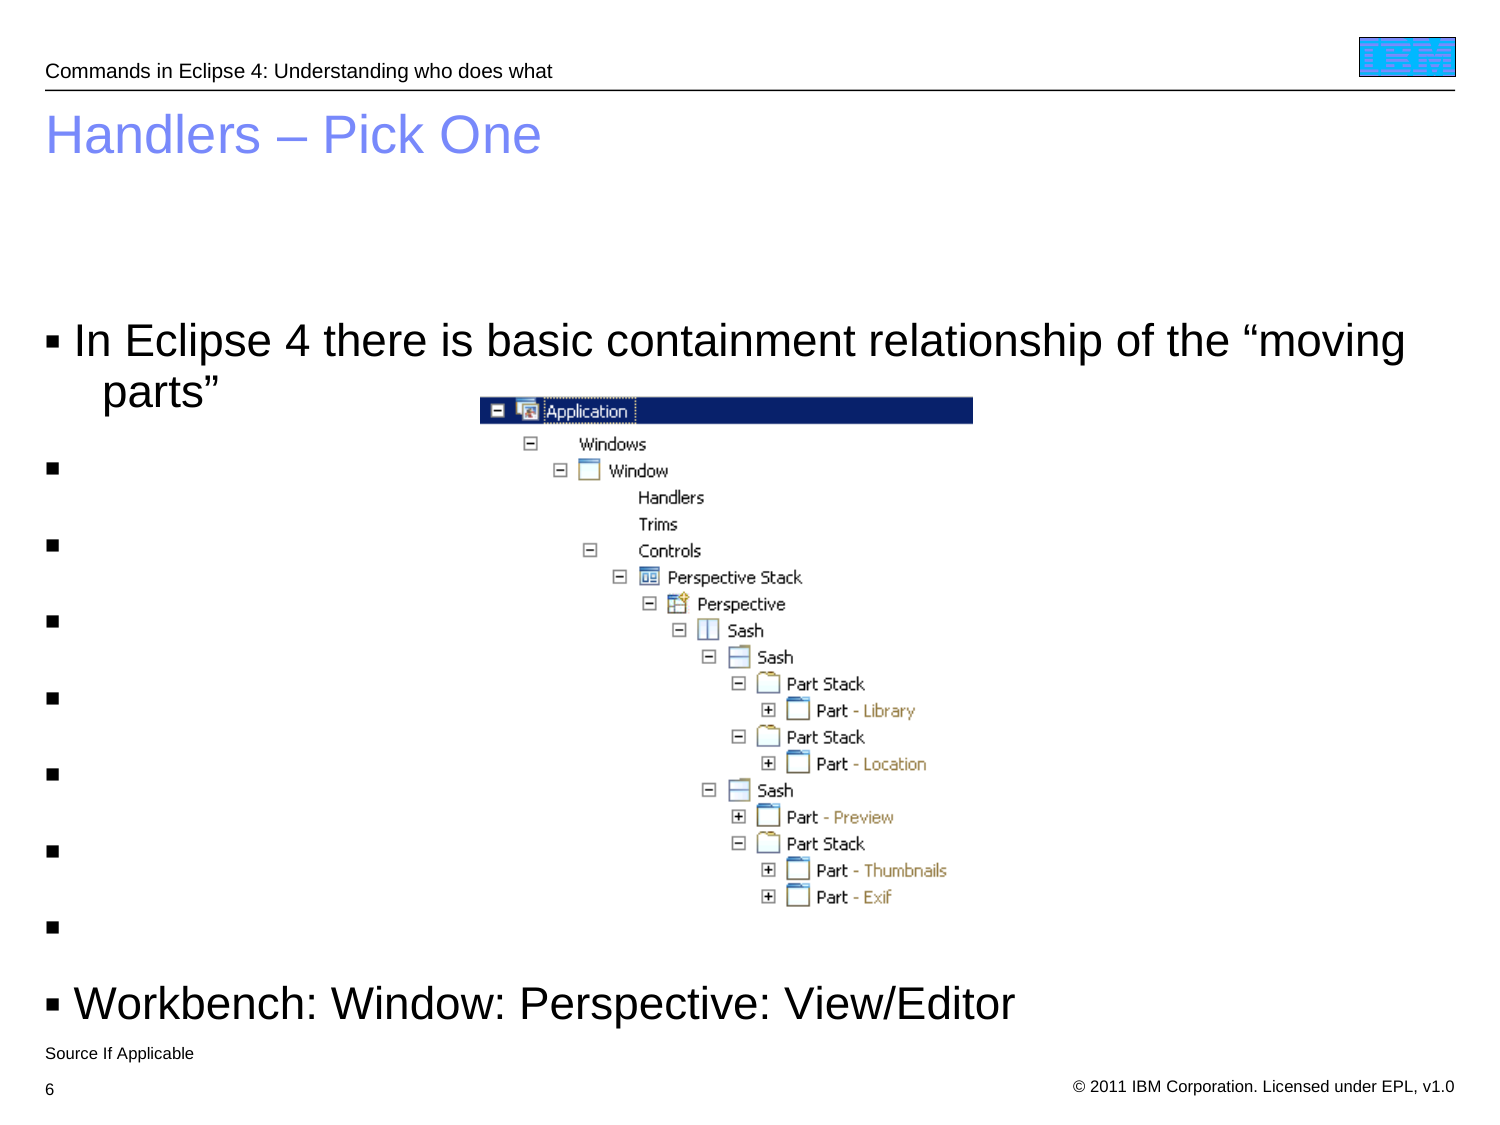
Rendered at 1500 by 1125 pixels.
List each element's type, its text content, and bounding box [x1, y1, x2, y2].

list In Eclipse 4 there is basic containment relationship of the “moving parts” Workbench: Window: Perspective: View/Editor [30, 307, 1456, 1058]
text_box Source If Applicable [30, 1021, 1441, 1072]
title Handlers – Pick One [30, 97, 1456, 218]
text_box Commands in Eclipse 4: Understanding who does what [30, 37, 1306, 83]
picture [480, 396, 973, 921]
